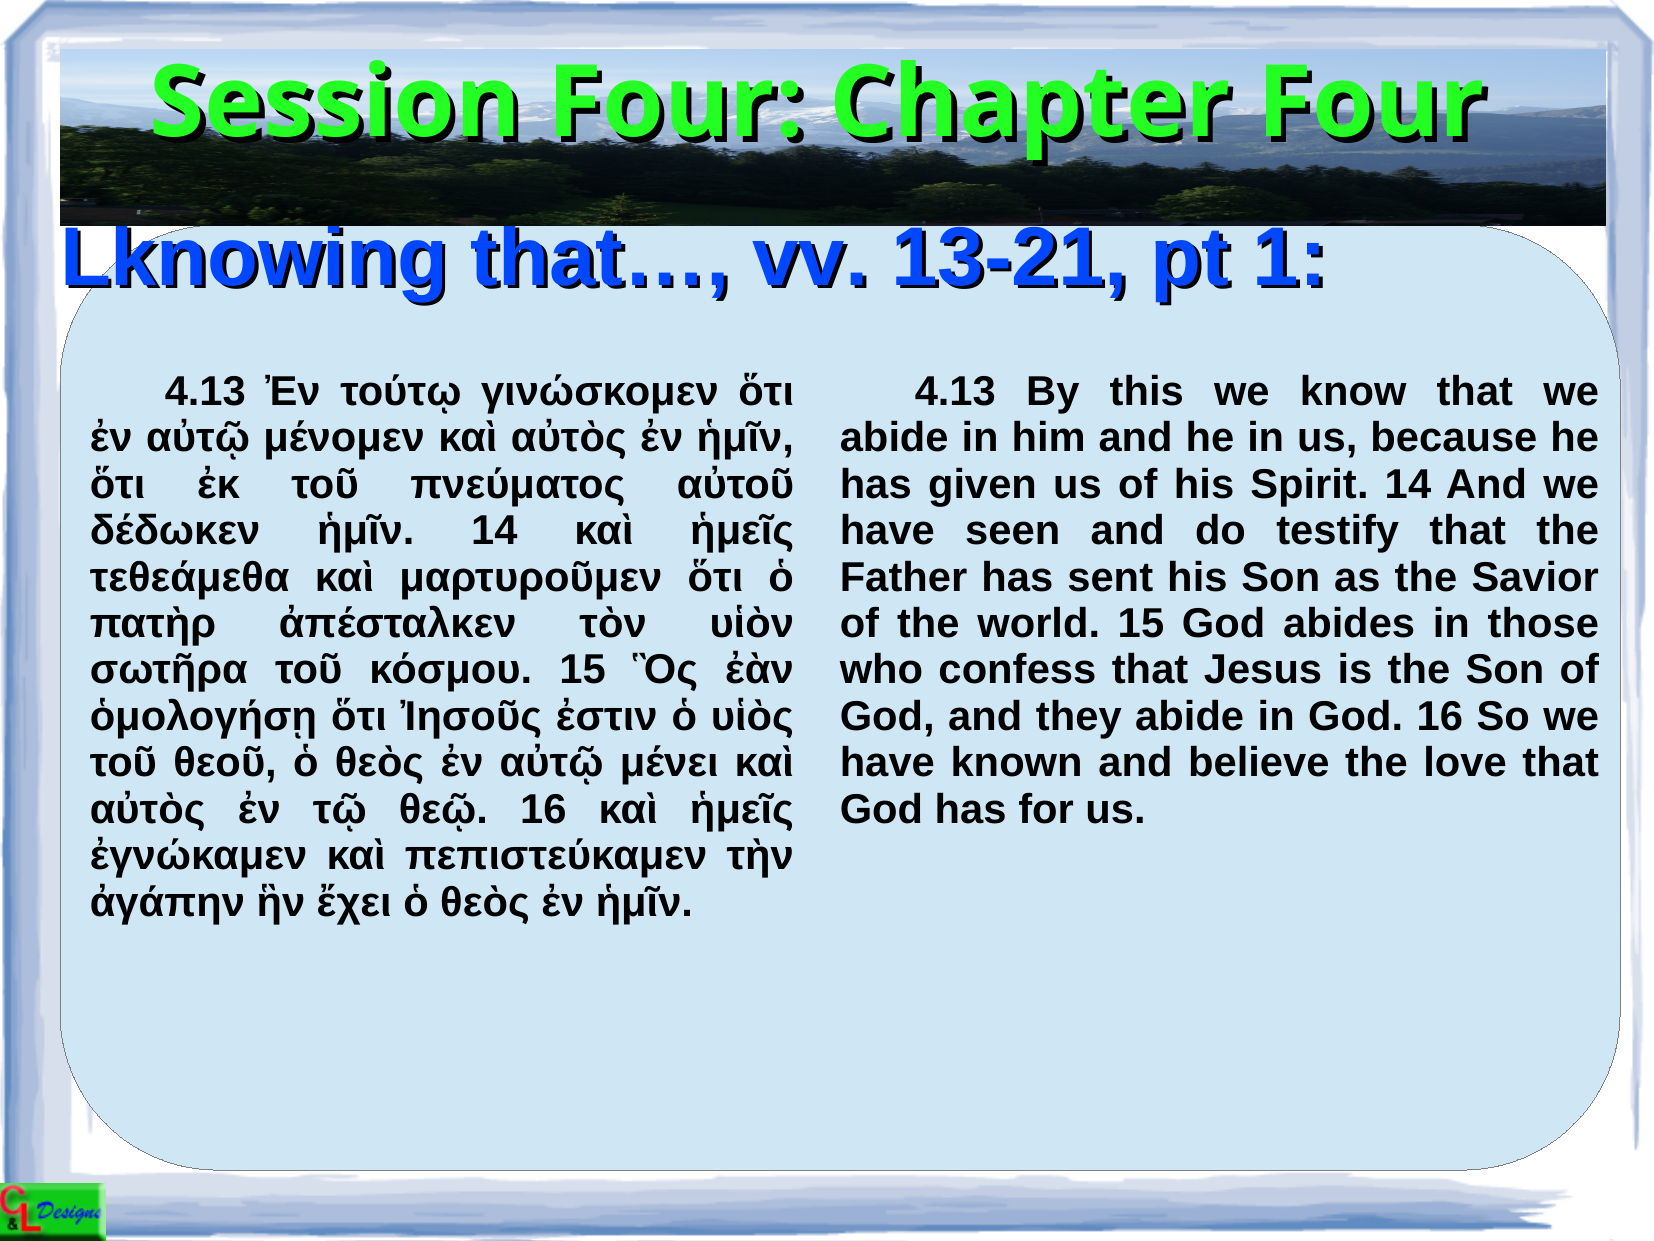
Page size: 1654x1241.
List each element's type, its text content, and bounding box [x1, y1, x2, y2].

text_box 4.13 Ἐν τούτῳ γινώσκομεν ὅτι ἐν αὐτῷ μένομεν καὶ αὐτὸς ἐν ἡμῖν, ὅτι ἐκ τοῦ πνεύματος αὐτοῦ δέδωκεν ἡμῖν. 14 καὶ ἡμεῖς τεθεάμεθα καὶ μαρτυροῦμεν ὅτι ὁ πατὴρ ἀπέσταλκεν τὸν υἱὸν σωτῆρα τοῦ κόσμου. 15 Ὃς ἐὰν ὁμολογήσῃ ὅτι Ἰησοῦς ἐστιν ὁ υἱὸς τοῦ θεοῦ, ὁ θεὸς ἐν αὐτῷ μένει καὶ αὐτὸς ἐν τῷ θεῷ. 16 καὶ ἡμεῖς ἐγνώκαμεν καὶ πεπιστεύκαμεν τὴν ἀγάπην ἣν ἔχει ὁ θεὸς ἐν ἡμῖν. [75, 360, 811, 1182]
picture [0, 0, 1654, 1241]
subtitle Lknowing that…, vv. 13-21, pt 1: [60, 210, 1621, 346]
title Session Four: Chapter Four [30, 15, 1606, 181]
text_box [60, 346, 1619, 1171]
text_box 4.13 By this we know that we abide in him and he in us, because he has given us of his Spirit. 14 And we have seen and do testify that the Father has sent his Son as the Savior of the world. 15 God abides in those who confess that Jesus is the Son of God, and they abide in God. 16 So we have known and believe the love that God has for us. [825, 360, 1621, 1230]
